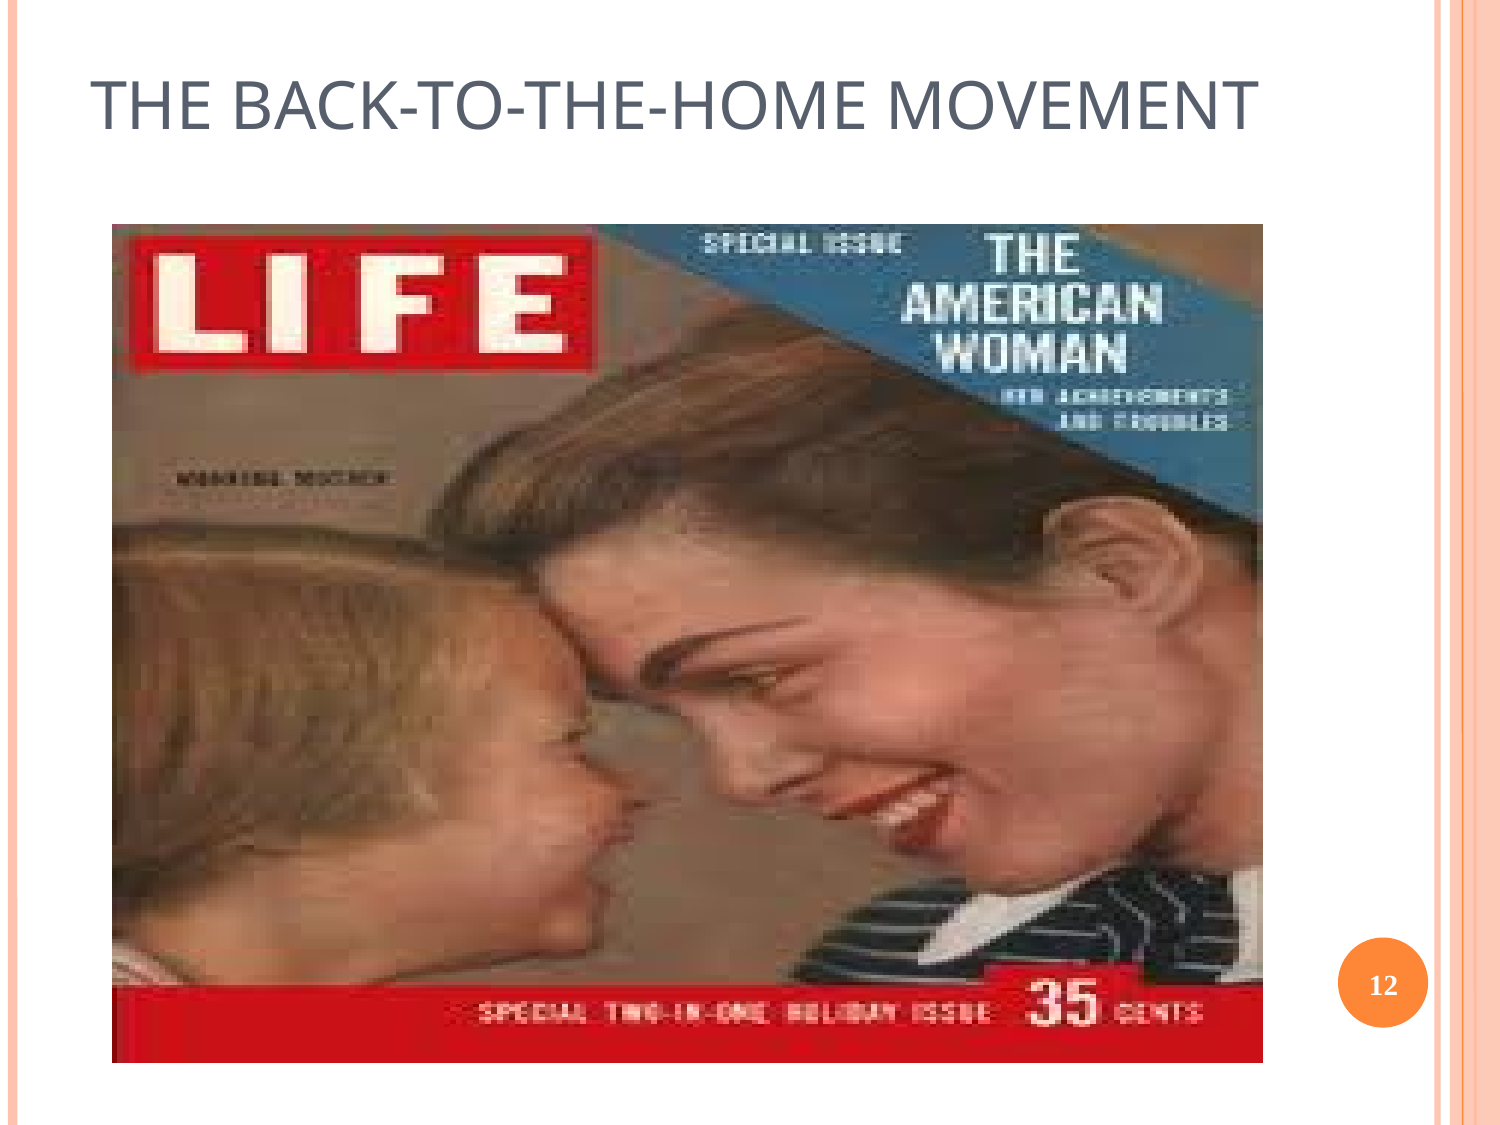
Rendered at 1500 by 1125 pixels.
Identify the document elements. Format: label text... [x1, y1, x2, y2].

title The Back-to-the-Home Movement [75, 45, 1300, 150]
picture [112, 224, 1263, 1063]
text_box [1333, 940, 1434, 1027]
